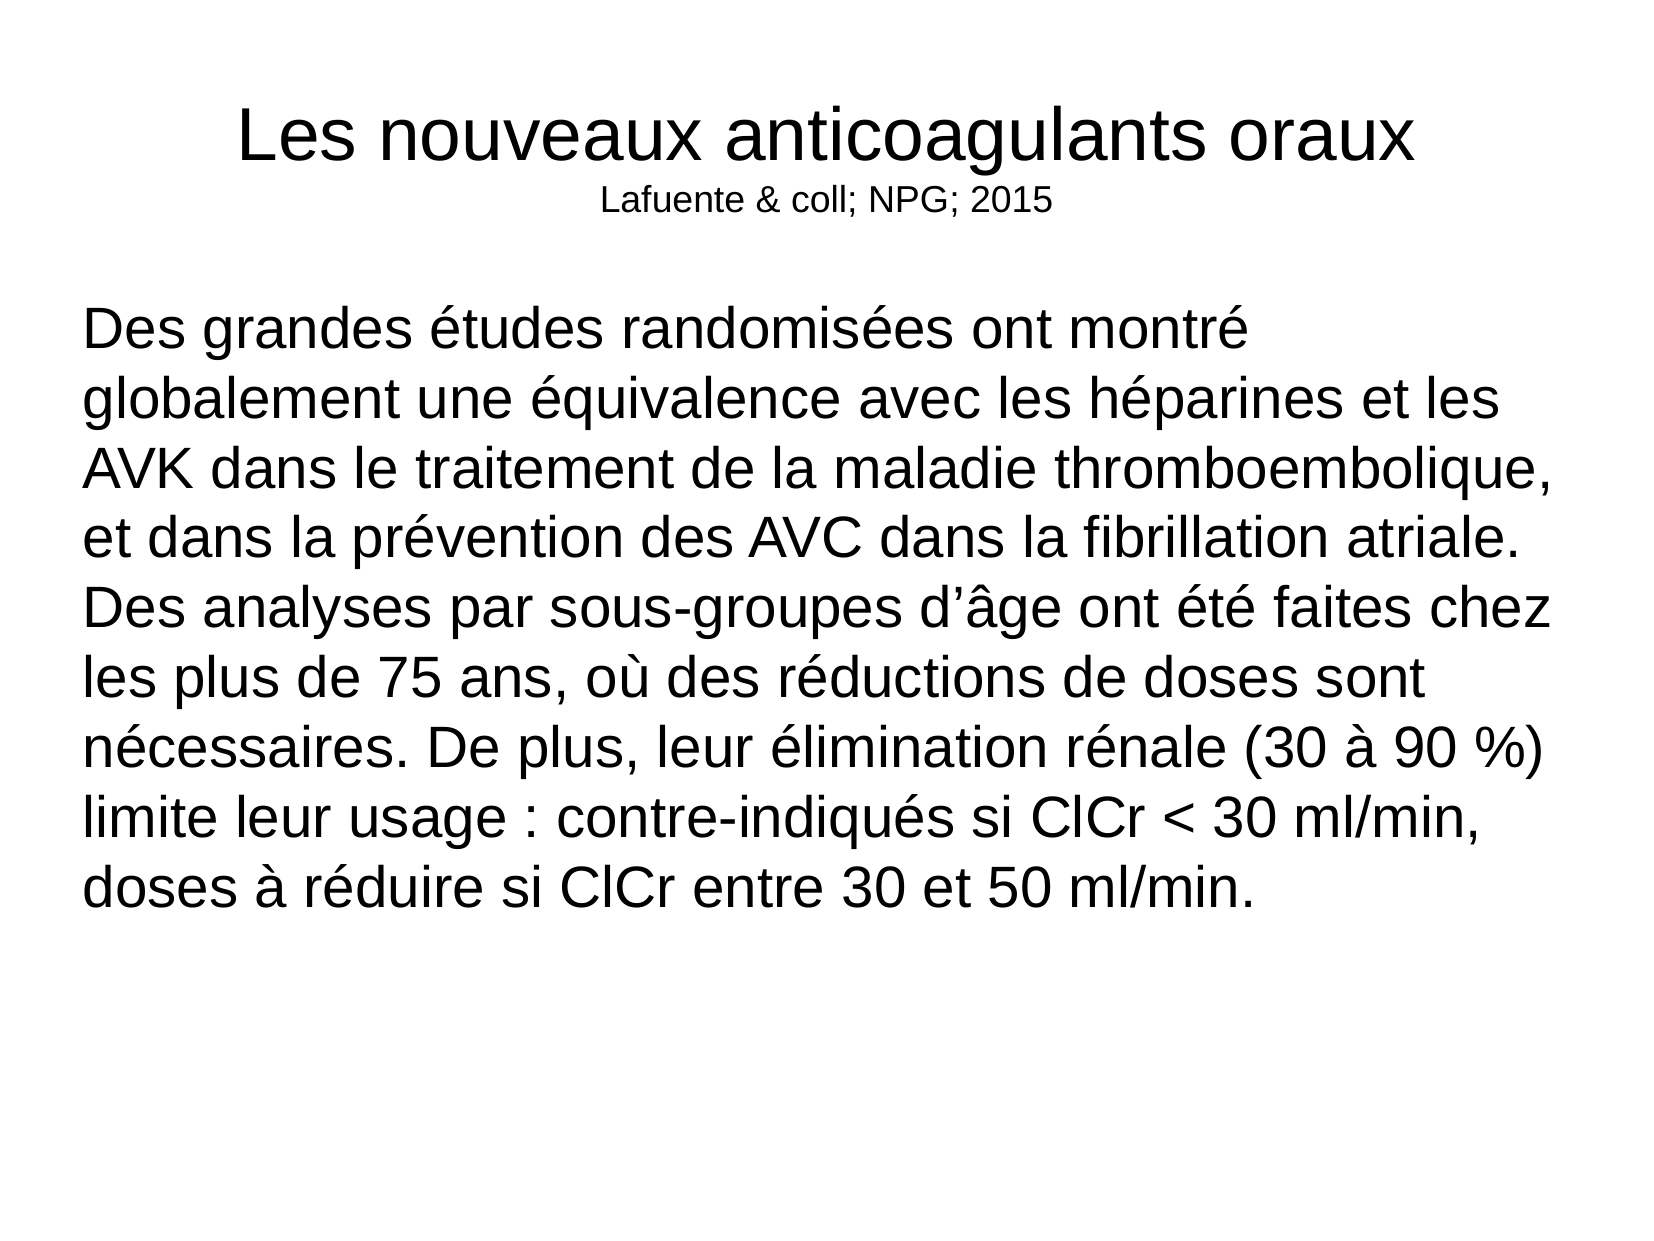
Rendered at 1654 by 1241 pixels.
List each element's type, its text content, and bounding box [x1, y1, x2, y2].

title Les nouveaux anticoagulants oraux Lafuente & coll; NPG; 2015 [82, 49, 1571, 257]
list Des grandes études randomisées ont montré globalement une équivalence avec les héparines et les AVK dans le traitement de la maladie thromboembolique, et dans la prévention des AVC dans la fibrillation atriale. Des analyses par sous-groupes d’âge ont été faites chez les plus de 75 ans, où des réductions de doses sont nécessaires. De plus, leur élimination rénale (30 à 90 %) limite leur usage : contre-indiqués si ClCr < 30 ml/min, doses à réduire si ClCr entre 30 et 50 ml/min. [82, 290, 1571, 1010]
